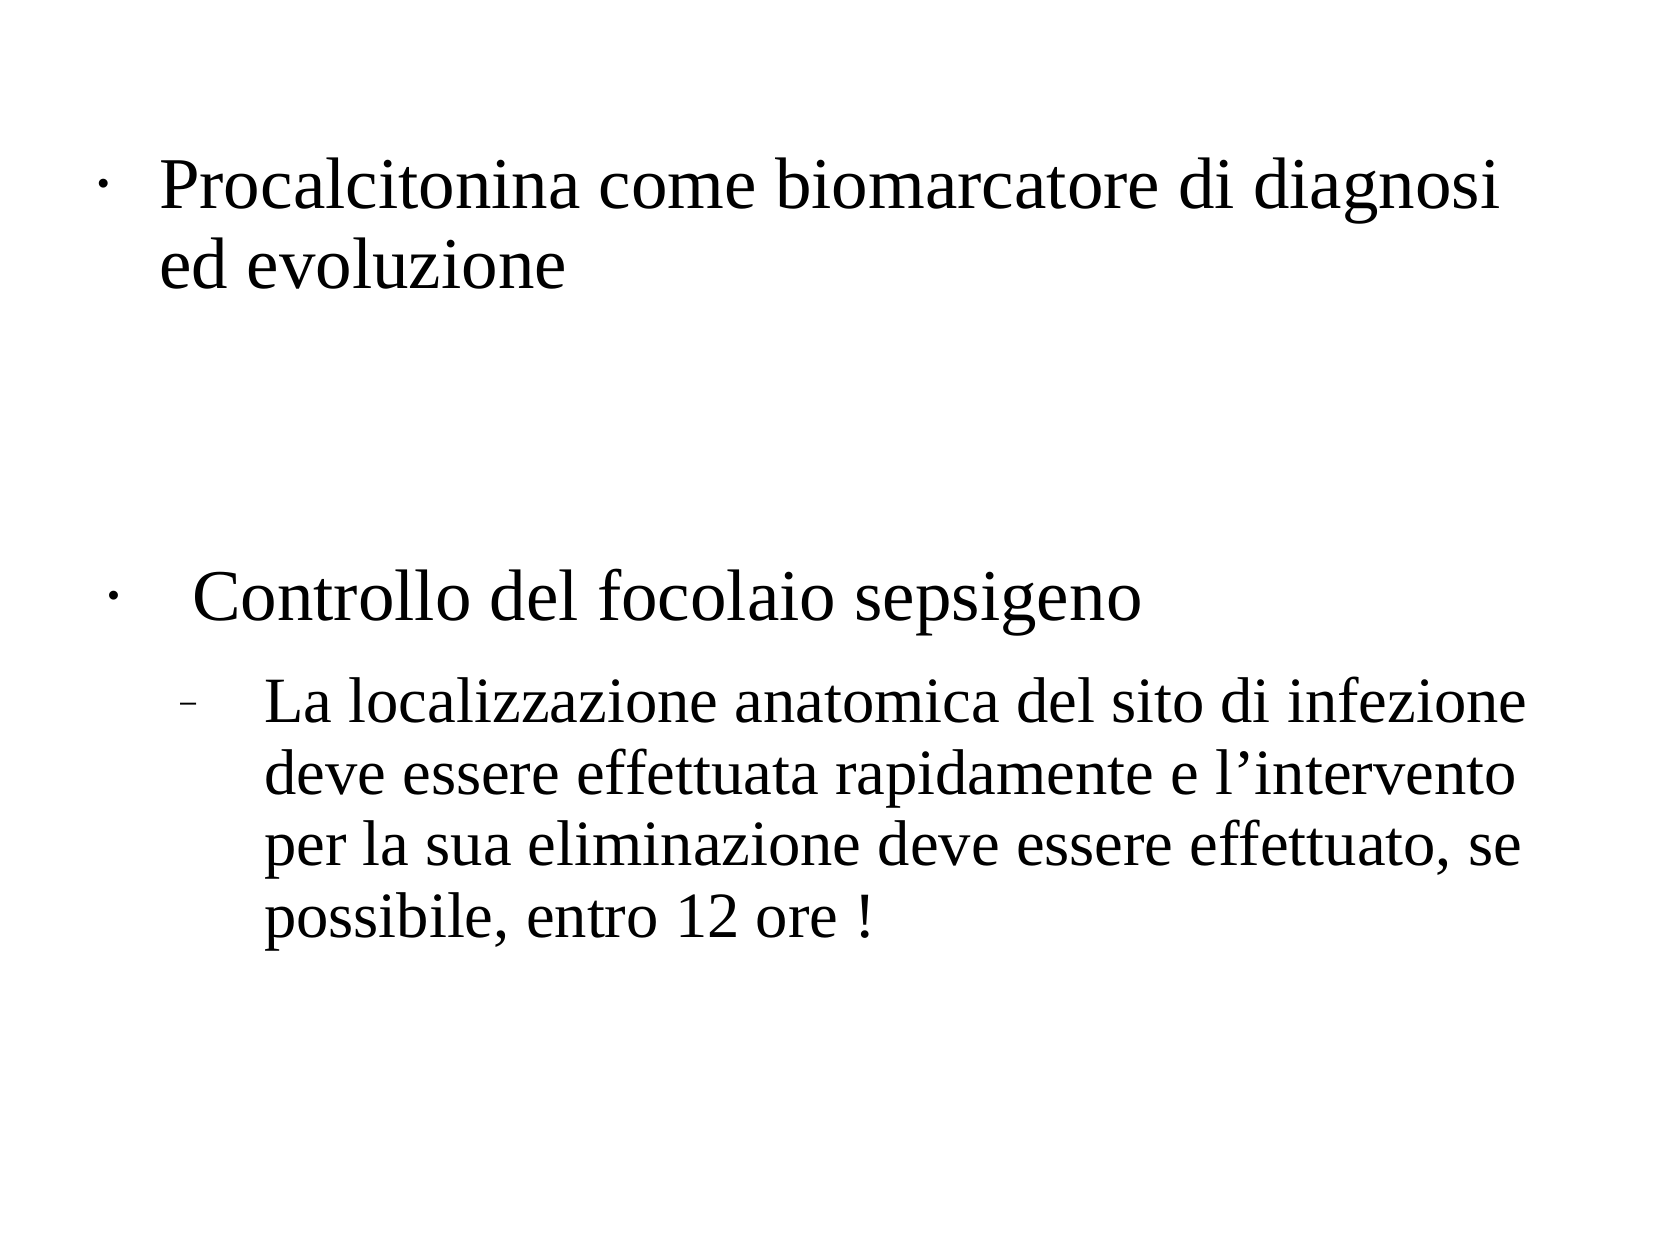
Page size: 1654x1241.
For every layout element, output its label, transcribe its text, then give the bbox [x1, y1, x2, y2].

list Procalcitonina come biomarcatore di diagnosi ed evoluzione Controllo del focolaio sepsigeno La localizzazione anatomica del sito di infezione deve essere effettuata rapidamente e l’intervento per la sua eliminazione deve essere effettuato, se possibile, entro 12 ore ! [82, 135, 1571, 1108]
